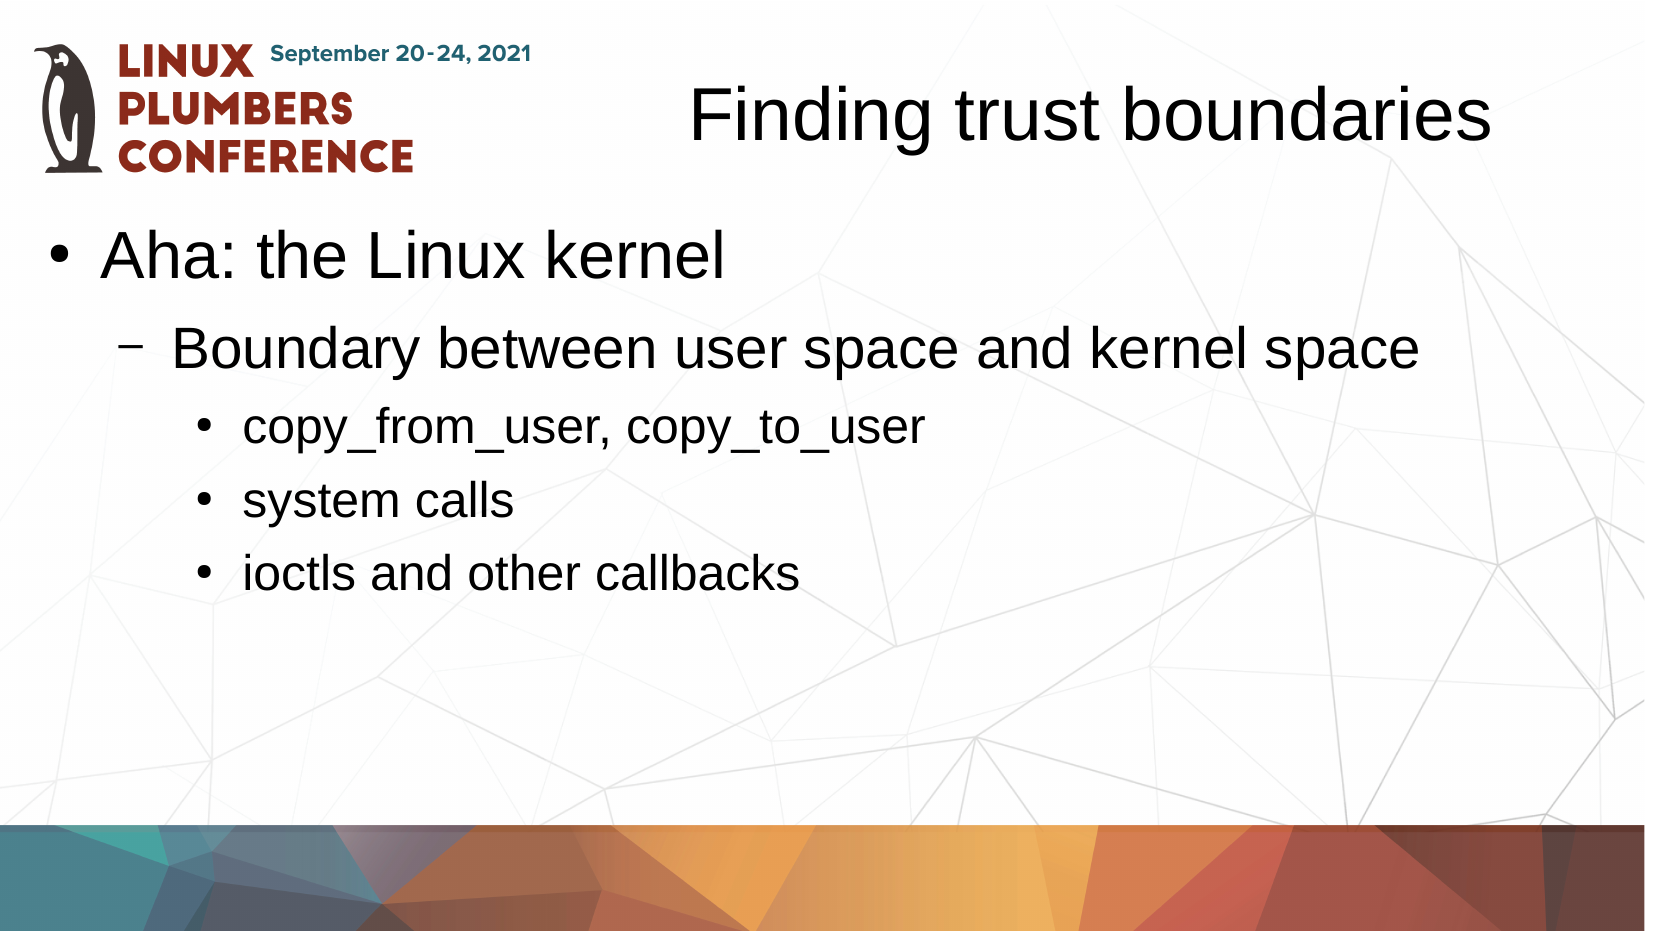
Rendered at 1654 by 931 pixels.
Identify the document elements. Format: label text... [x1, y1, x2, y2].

list Aha: the Linux kernel Boundary between user space and kernel space copy_from_user, copy_to_user system calls ioctls and other callbacks [30, 217, 1645, 796]
picture [0, 1, 1645, 931]
title Finding trust boundaries [540, 37, 1571, 193]
